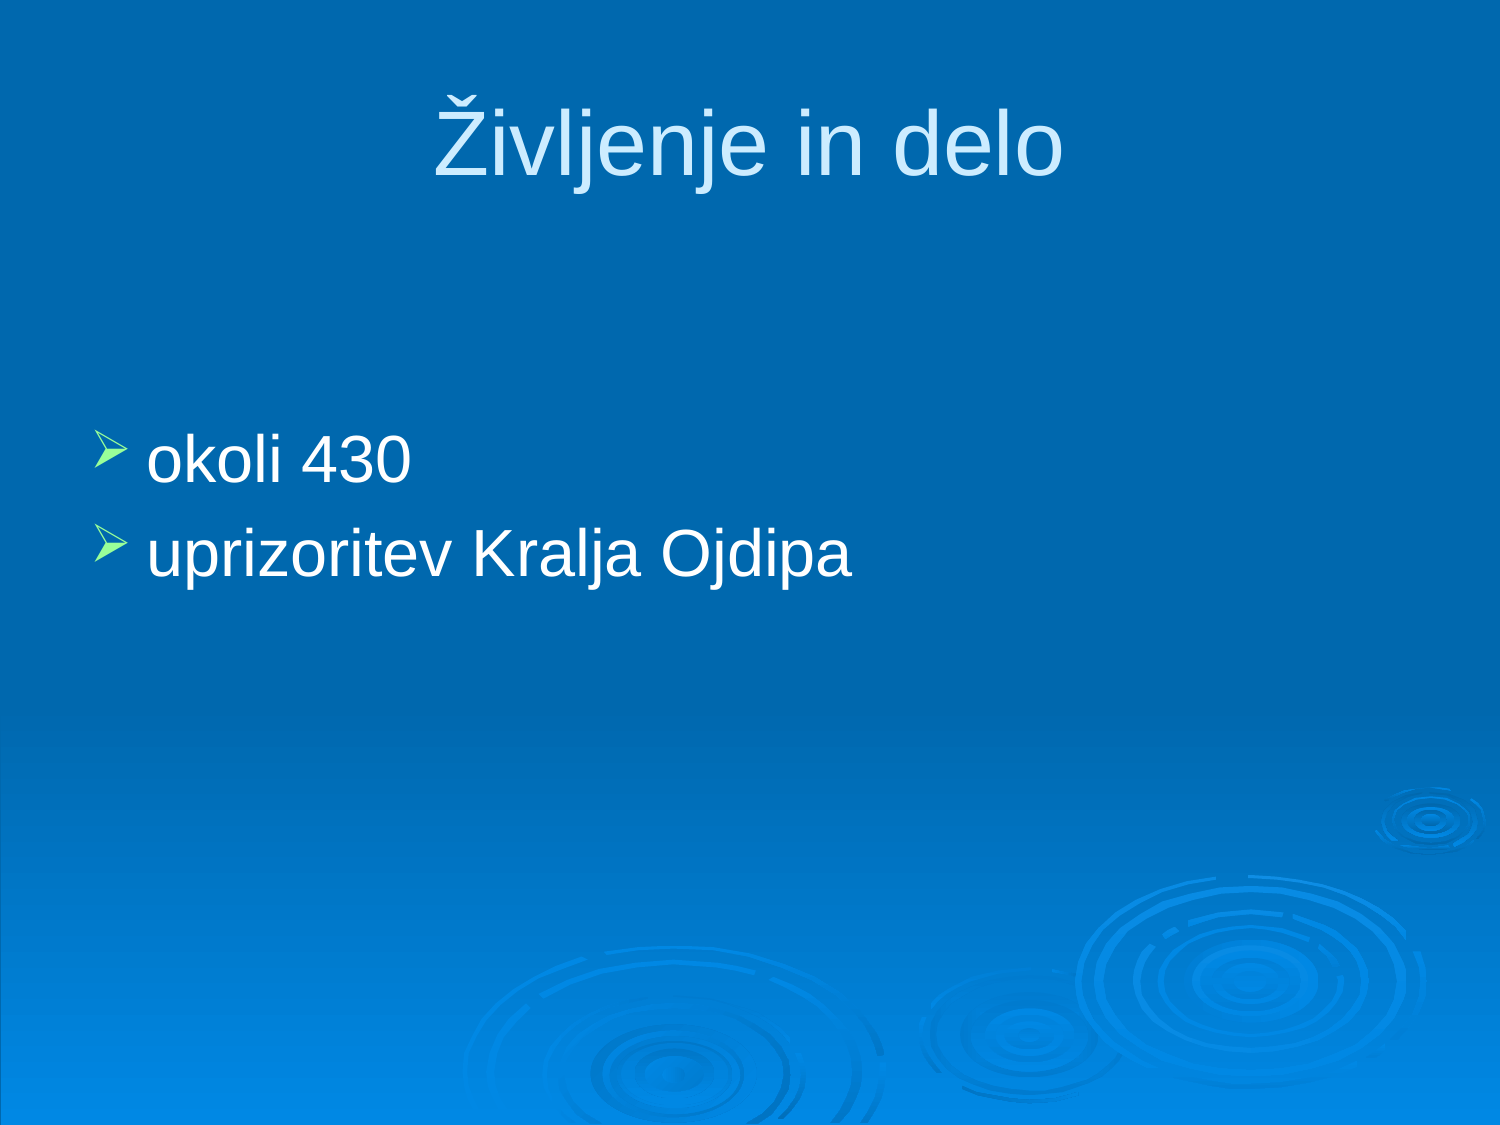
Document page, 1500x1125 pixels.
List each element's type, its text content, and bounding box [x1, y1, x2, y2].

list okoli 430 uprizoritev Kralja Ojdipa [75, 408, 1425, 1005]
title Življenje in delo [75, 45, 1425, 233]
